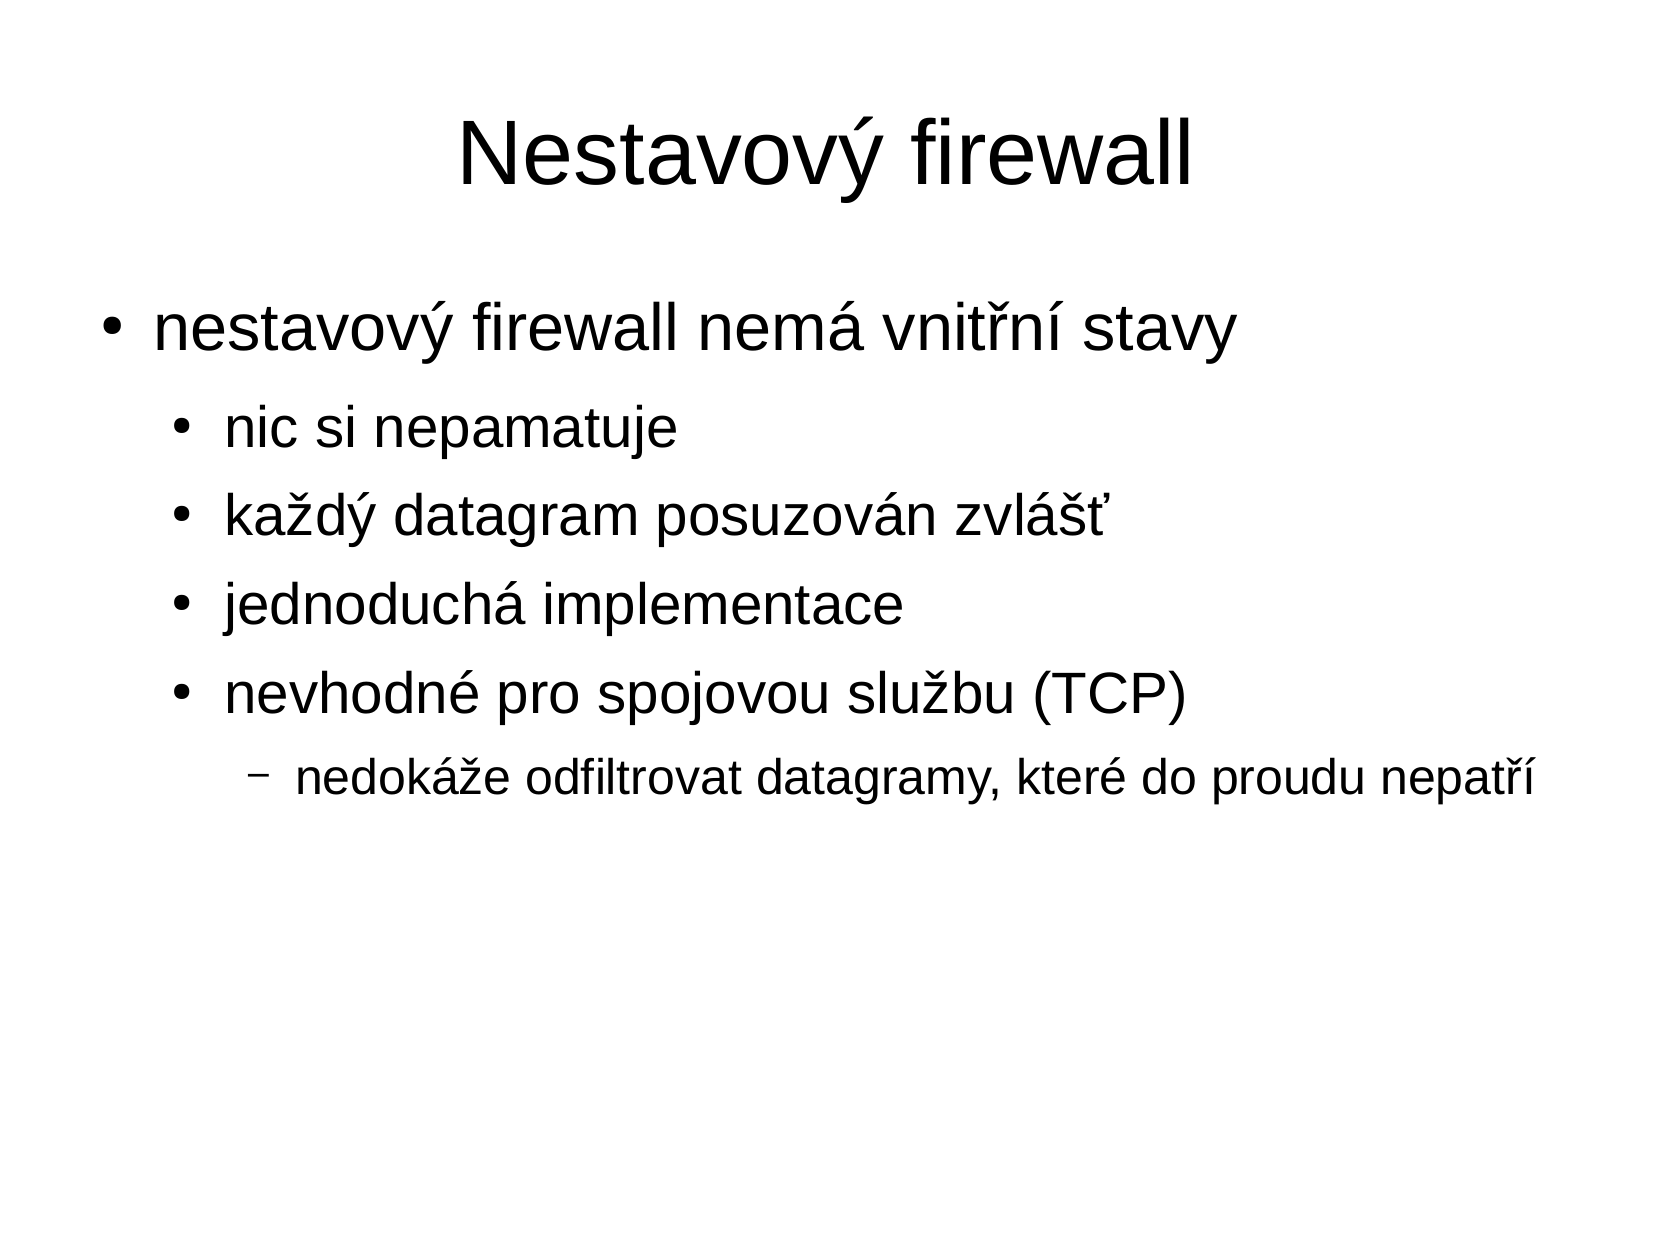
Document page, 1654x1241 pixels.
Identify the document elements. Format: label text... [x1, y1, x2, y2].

title Nestavový firewall [82, 56, 1571, 250]
list nestavový firewall nemá vnitřní stavy nic si nepamatuje každý datagram posuzován zvlášť jednoduchá implementace nevhodné pro spojovou službu (TCP) nedokáže odfiltrovat datagramy, které do proudu nepatří [82, 290, 1571, 1094]
